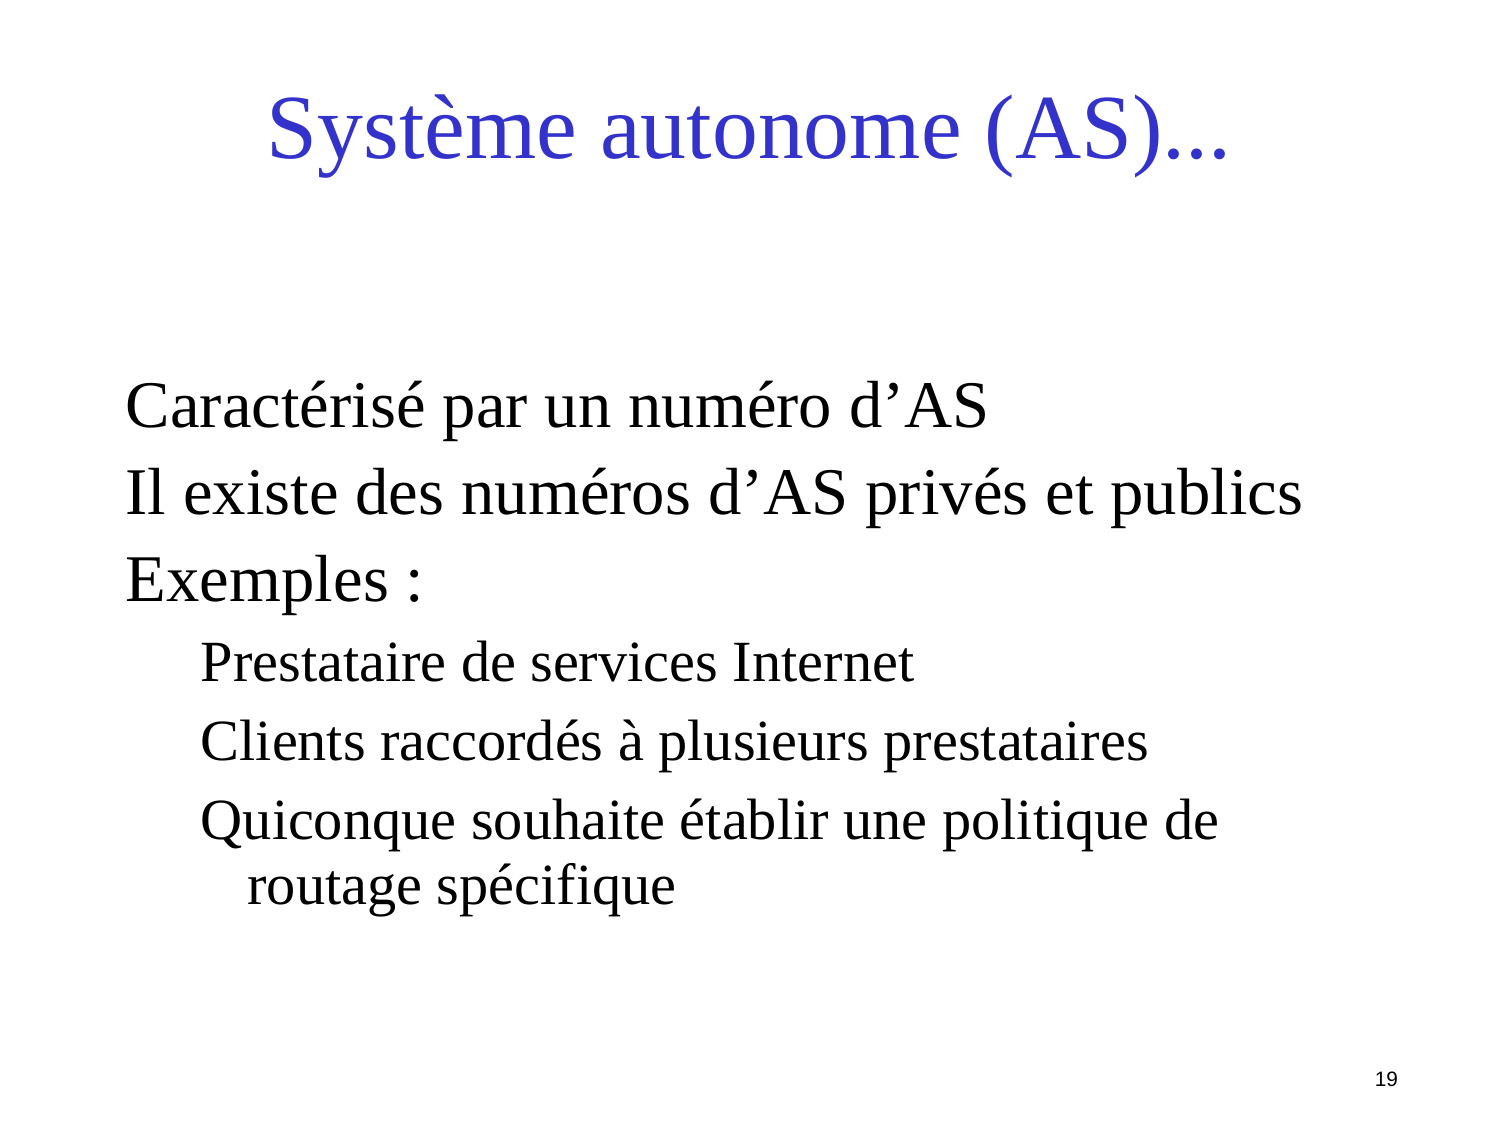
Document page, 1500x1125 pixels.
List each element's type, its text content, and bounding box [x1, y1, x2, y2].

list Caractérisé par un numéro d’AS Il existe des numéros d’AS privés et publics Exemples : Prestataire de services Internet Clients raccordés à plusieurs prestataires Quiconque souhaite établir une politique de routage spécifique [112, 262, 1413, 1026]
title Système autonome (AS)... [112, 37, 1388, 226]
